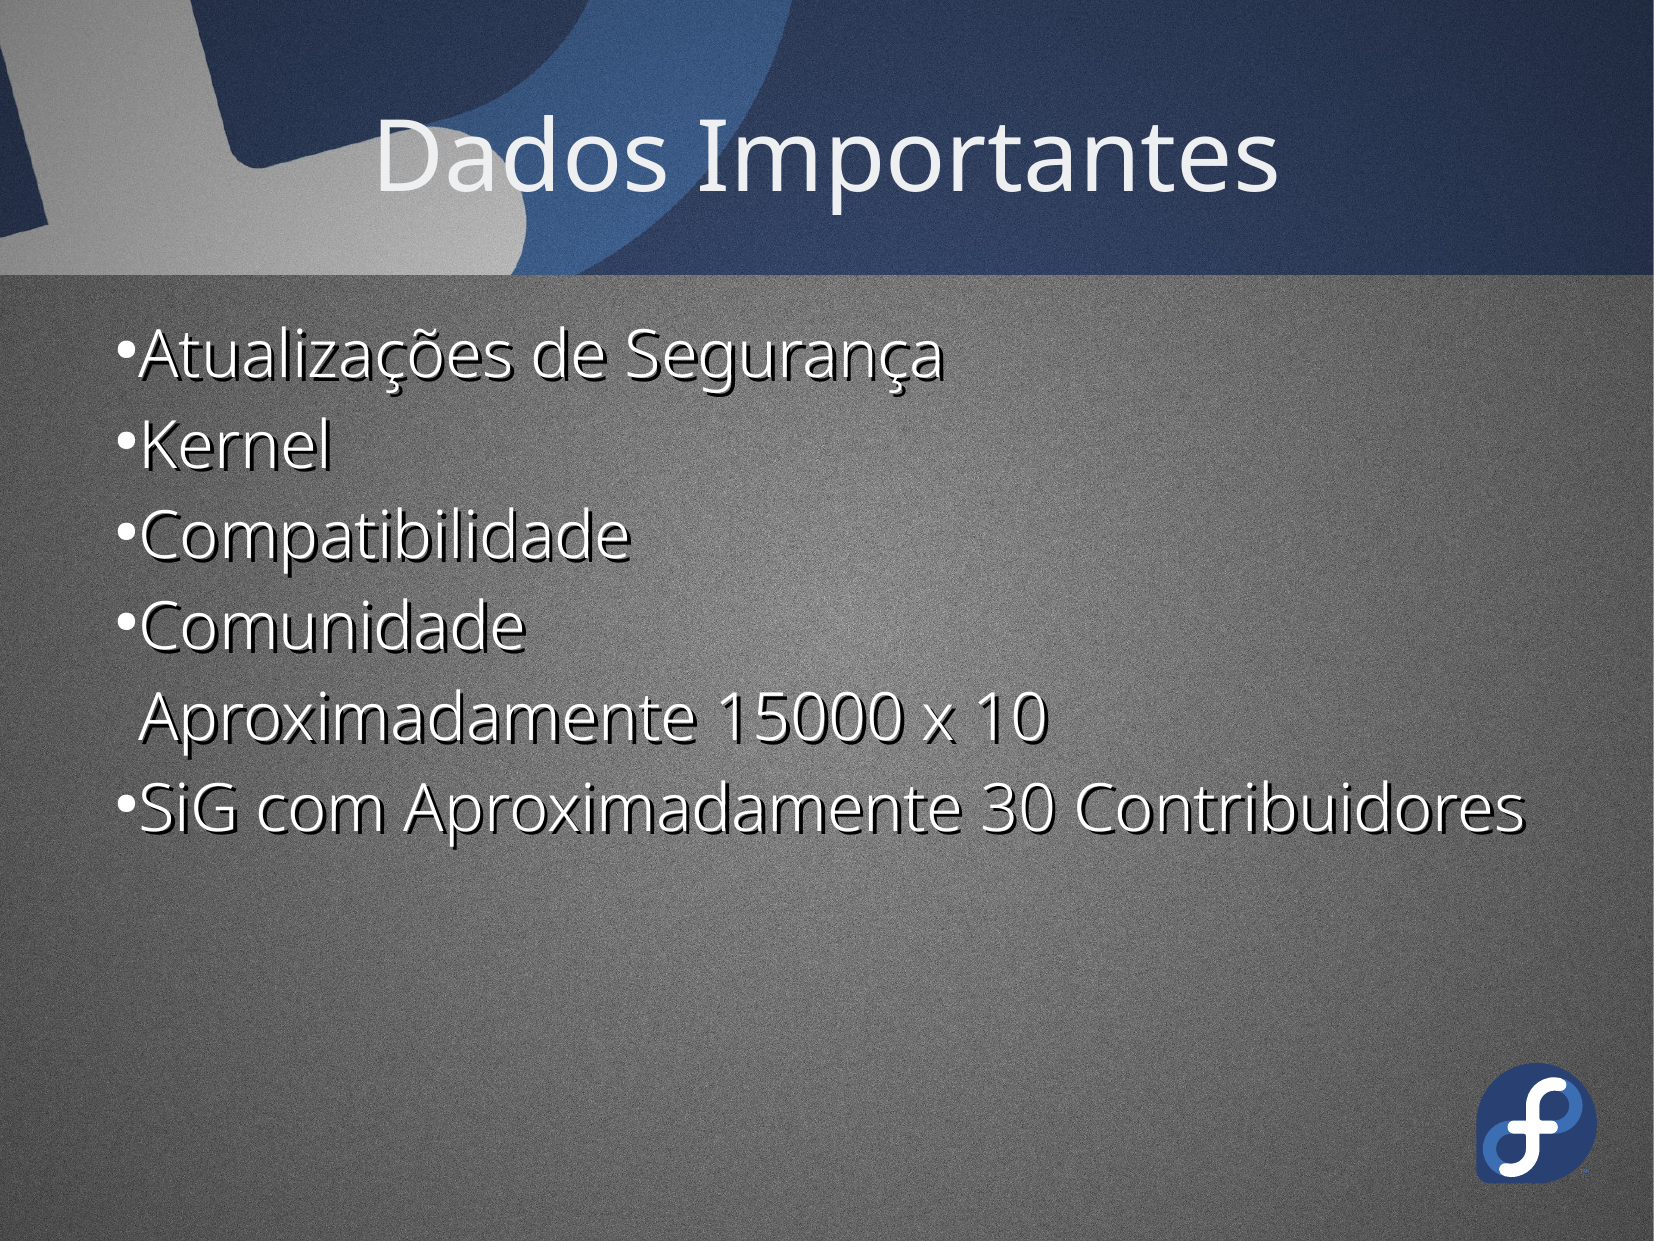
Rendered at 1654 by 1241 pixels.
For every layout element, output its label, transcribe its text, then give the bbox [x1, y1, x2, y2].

title Dados Importantes [82, 49, 1571, 257]
text_box Atualizações de Segurança Kernel Compatibilidade Comunidade Aproximadamente 15000 x 10 SiG com Aproximadamente 30 Contribuidores [76, 306, 1565, 851]
picture [0, 0, 1654, 1241]
